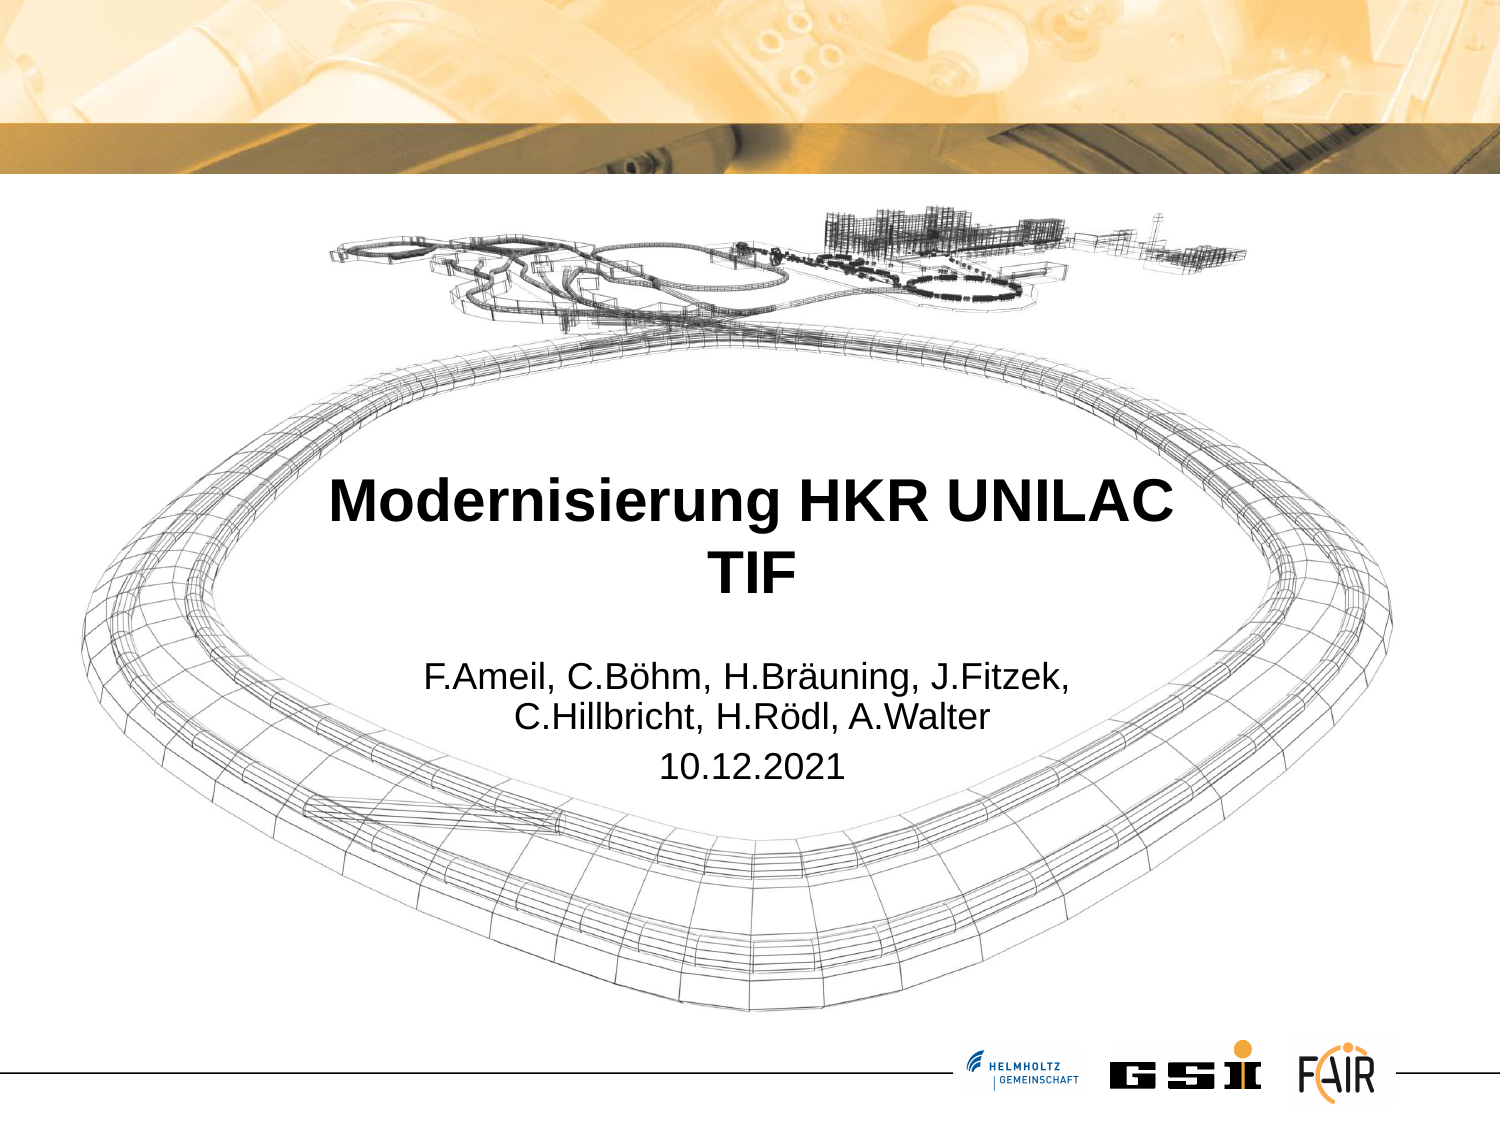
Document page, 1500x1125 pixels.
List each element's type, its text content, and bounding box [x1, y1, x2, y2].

picture [0, 0, 1500, 175]
subtitle Modernisierung HKR UNILAC TIF F.Ameil, C.Böhm, H.Bräuning, J.Fitzek, C.Hillbricht, H.Rödl, A.Walter 10.12.2021 [229, 453, 1276, 914]
picture [1287, 1034, 1396, 1106]
picture [70, 184, 1406, 1024]
picture [1110, 1040, 1261, 1089]
picture [961, 1046, 1084, 1095]
